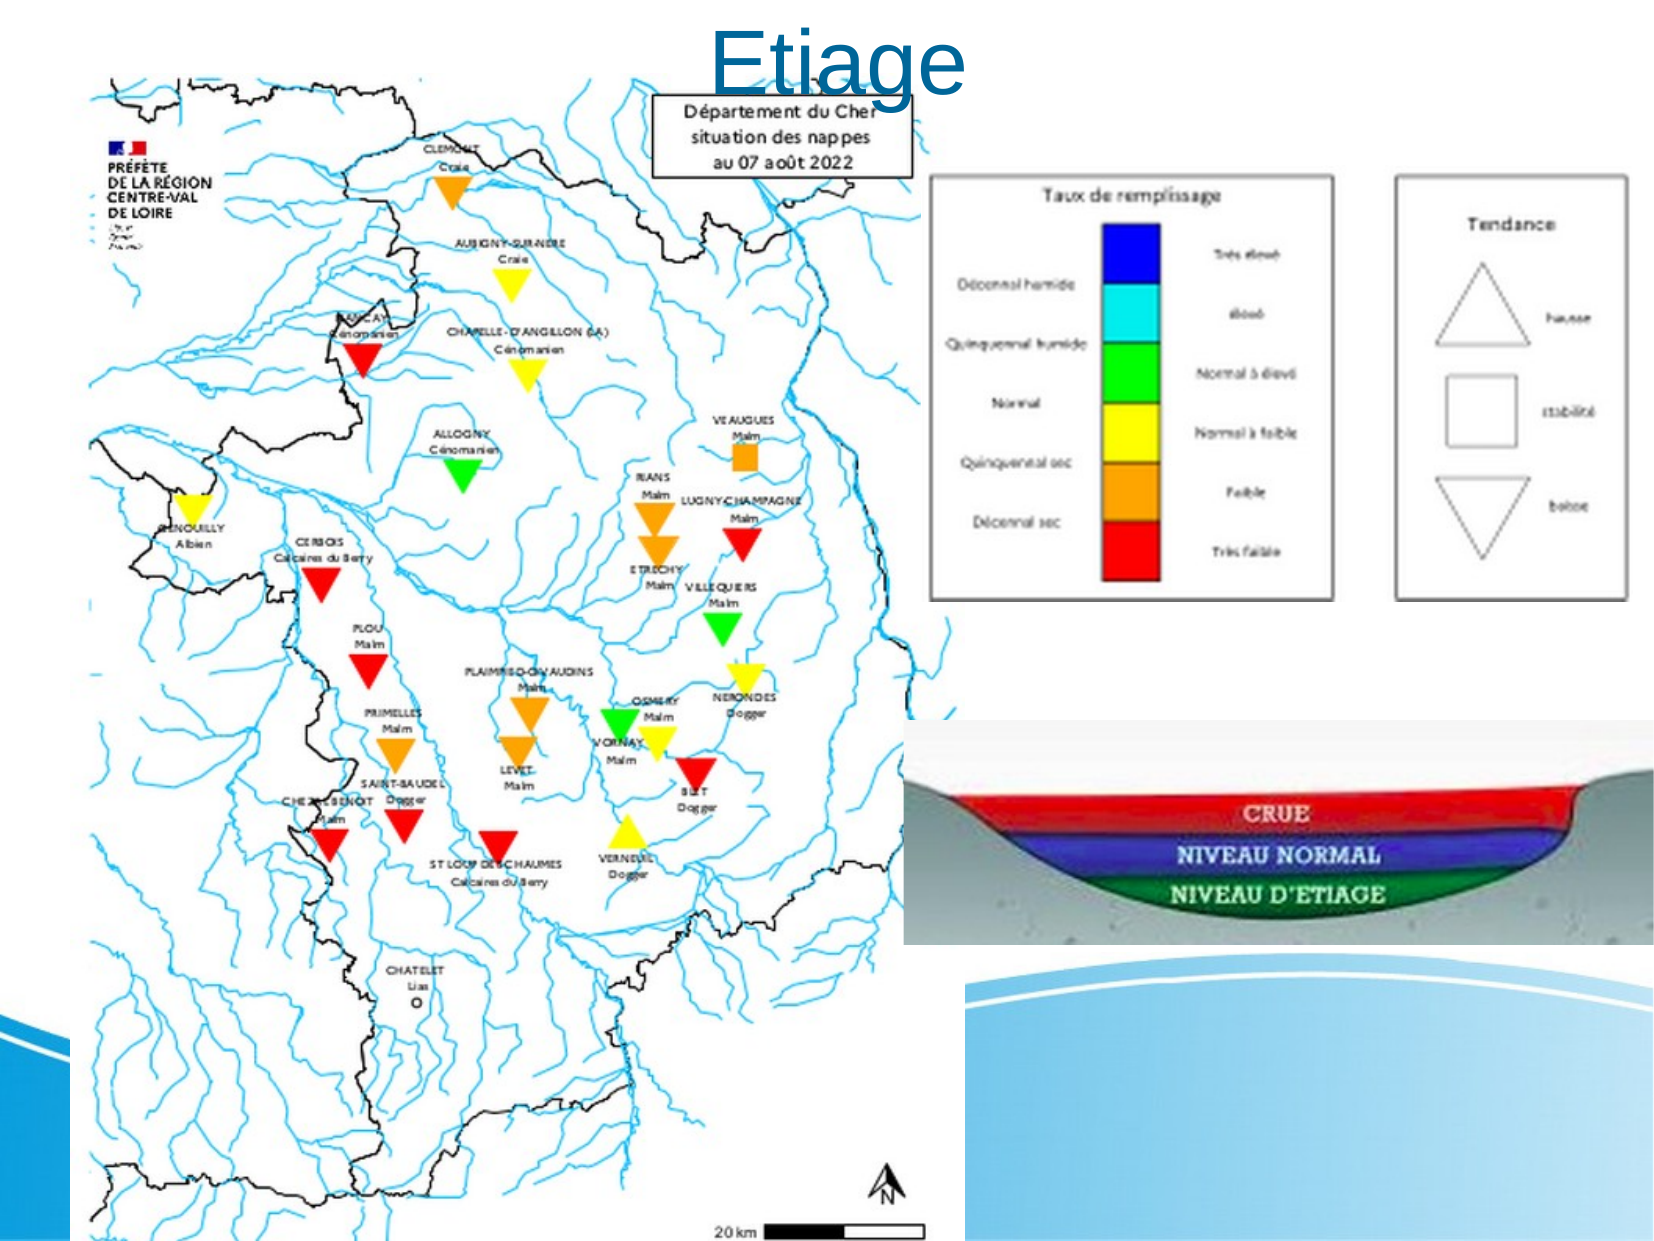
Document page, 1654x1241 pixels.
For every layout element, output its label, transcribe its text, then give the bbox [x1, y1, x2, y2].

picture [0, 73, 1654, 1241]
title Etiage [330, 11, 1347, 217]
